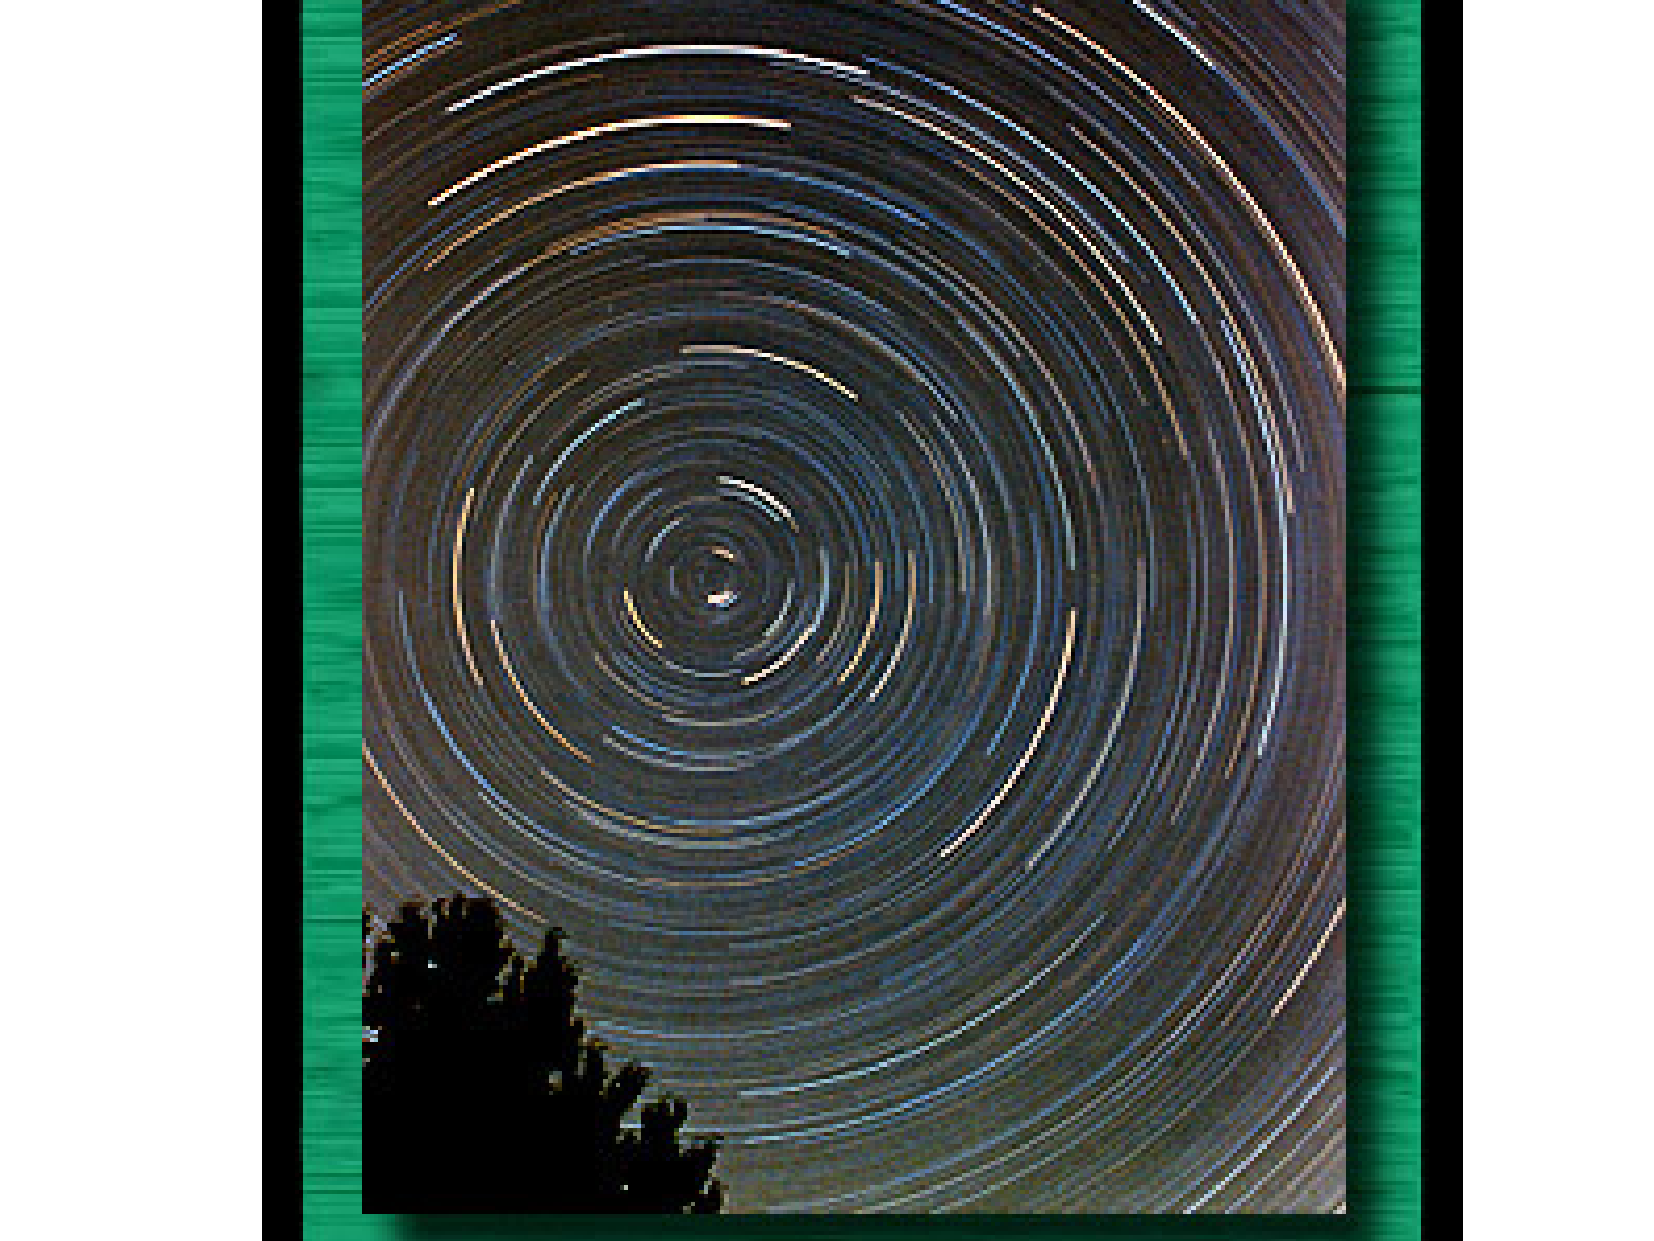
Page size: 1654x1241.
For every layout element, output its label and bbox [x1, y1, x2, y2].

picture [262, 0, 1463, 1241]
